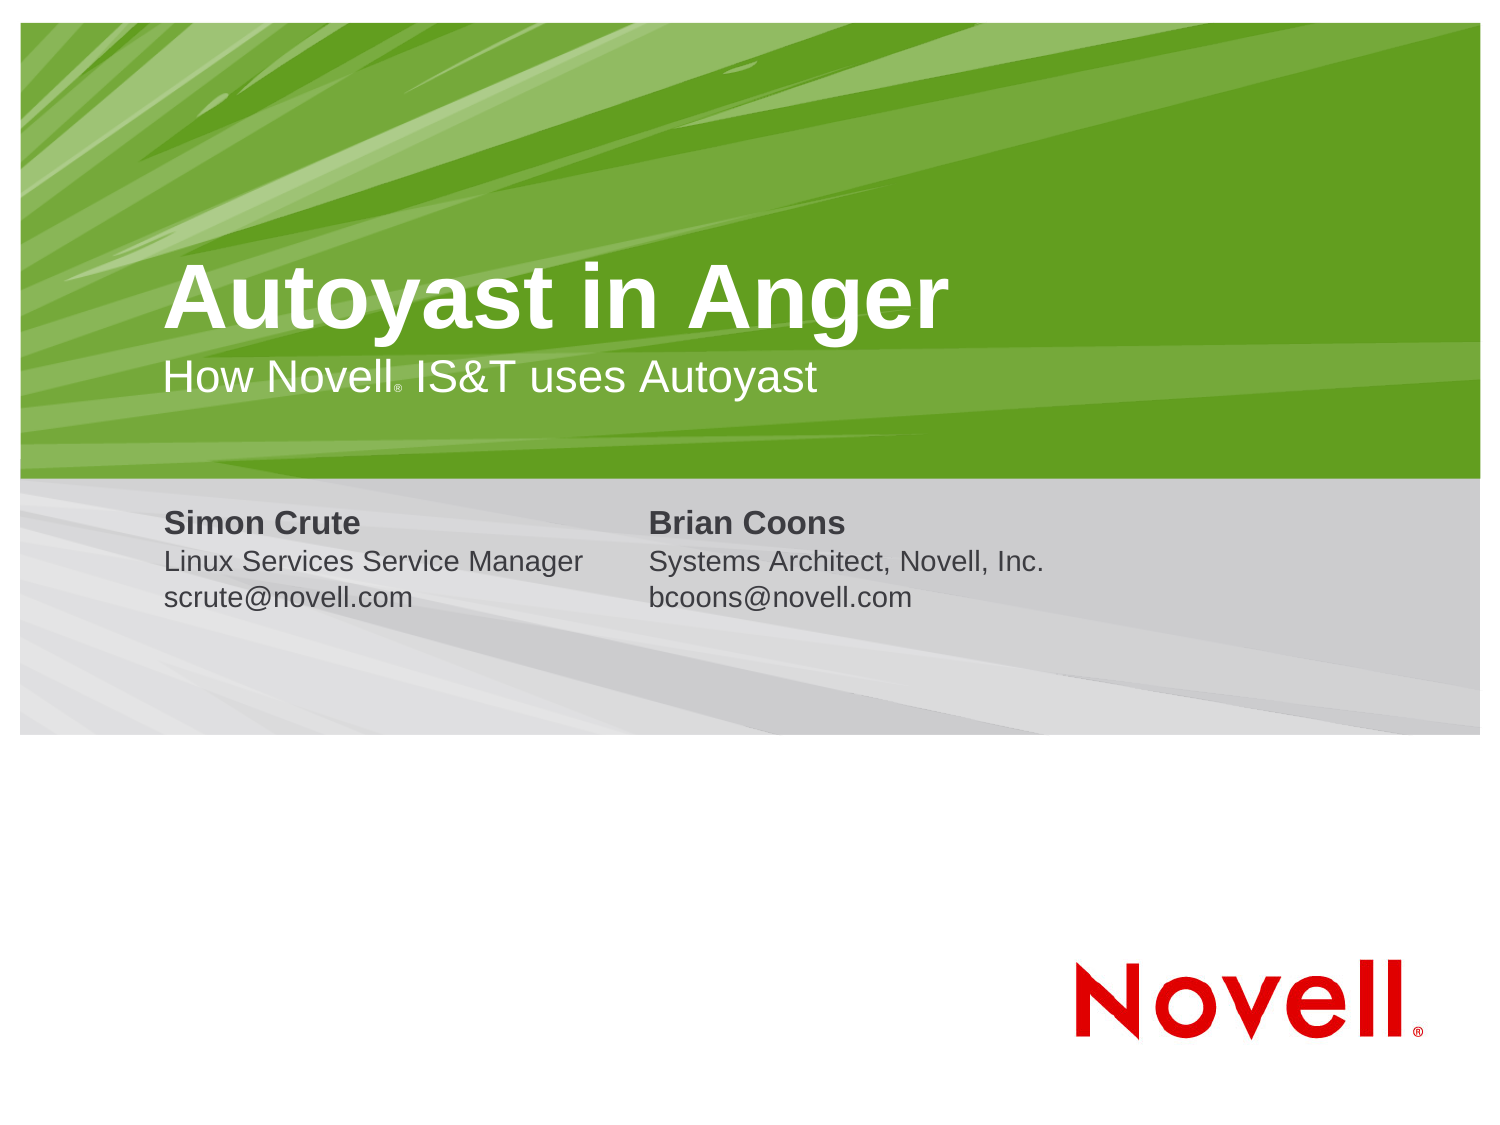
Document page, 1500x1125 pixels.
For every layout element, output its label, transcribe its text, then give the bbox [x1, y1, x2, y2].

list Brian Coons Systems Architect, Novell, Inc. bcoons@novell.com [648, 501, 1273, 727]
picture [17, 20, 1483, 737]
title Autoyast in Anger How Novell® IS&T uses Autoyast [161, 151, 1475, 402]
picture [1066, 951, 1430, 1047]
list Simon Crute Linux Services Service Manager scrute@novell.com [163, 501, 788, 729]
